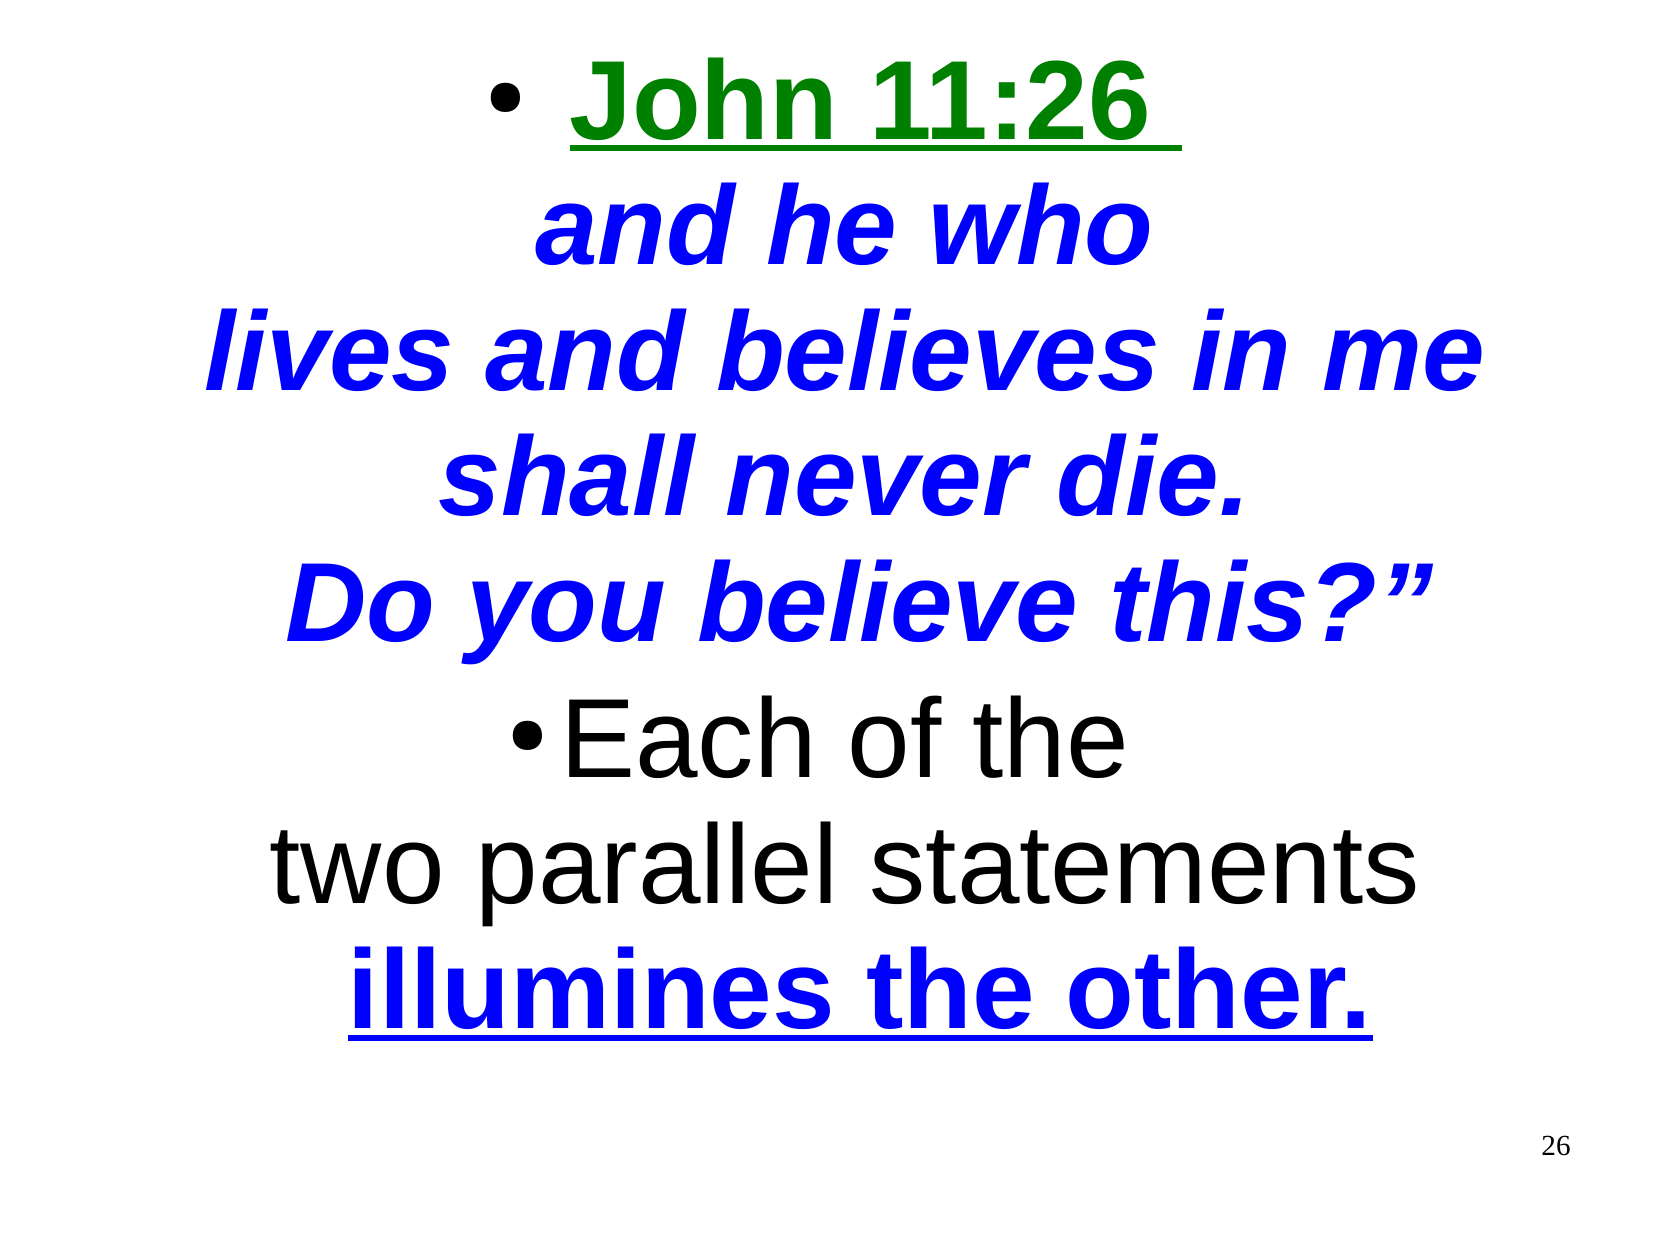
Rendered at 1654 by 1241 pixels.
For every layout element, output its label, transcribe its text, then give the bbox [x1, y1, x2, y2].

list John 11:26 ​and he who lives and believes in me shall never die. Do you believe this?” Each of the two parallel statements illumines the other. [37, 37, 1613, 1201]
